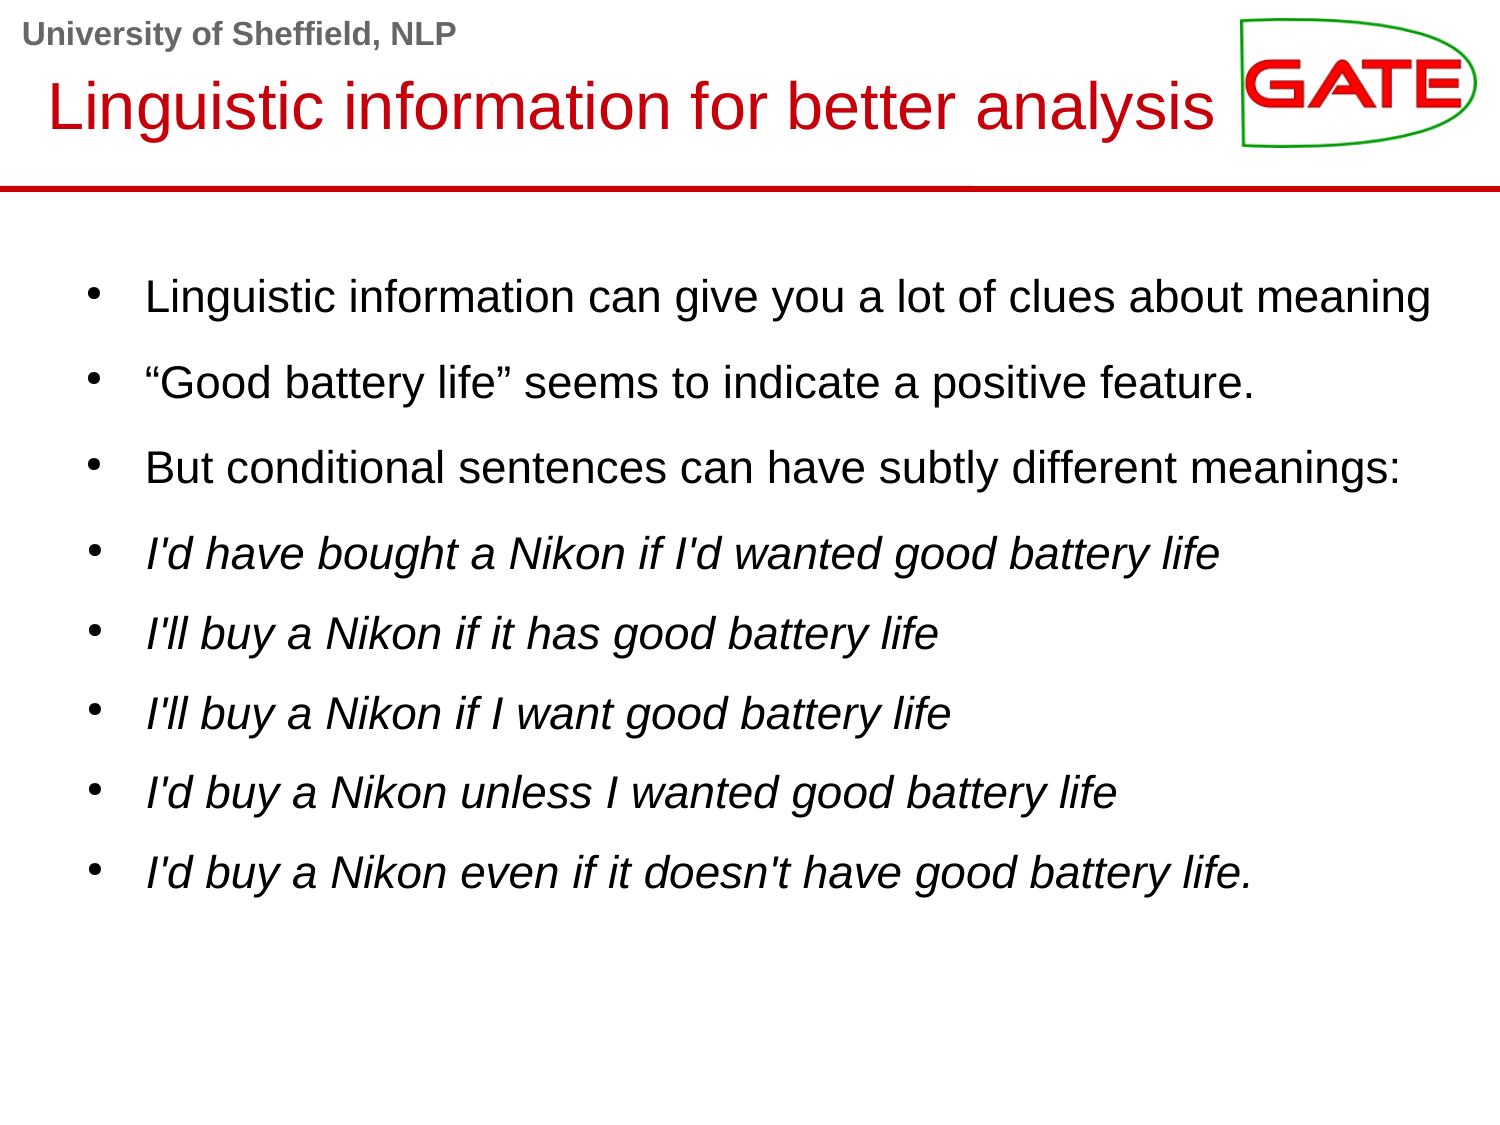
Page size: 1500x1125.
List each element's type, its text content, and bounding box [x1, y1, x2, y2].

picture [1240, 18, 1477, 148]
title Linguistic information for better analysis [47, 47, 1267, 168]
list Linguistic information can give you a lot of clues about meaning “Good battery life” seems to indicate a positive feature. But conditional sentences can have subtly different meanings: I'd have bought a Nikon if I'd wanted good battery life I'll buy a Nikon if it has good battery life I'll buy a Nikon if I want good battery life I'd buy a Nikon unless I wanted good battery life I'd buy a Nikon even if it doesn't have good battery life. [29, 265, 1477, 1075]
